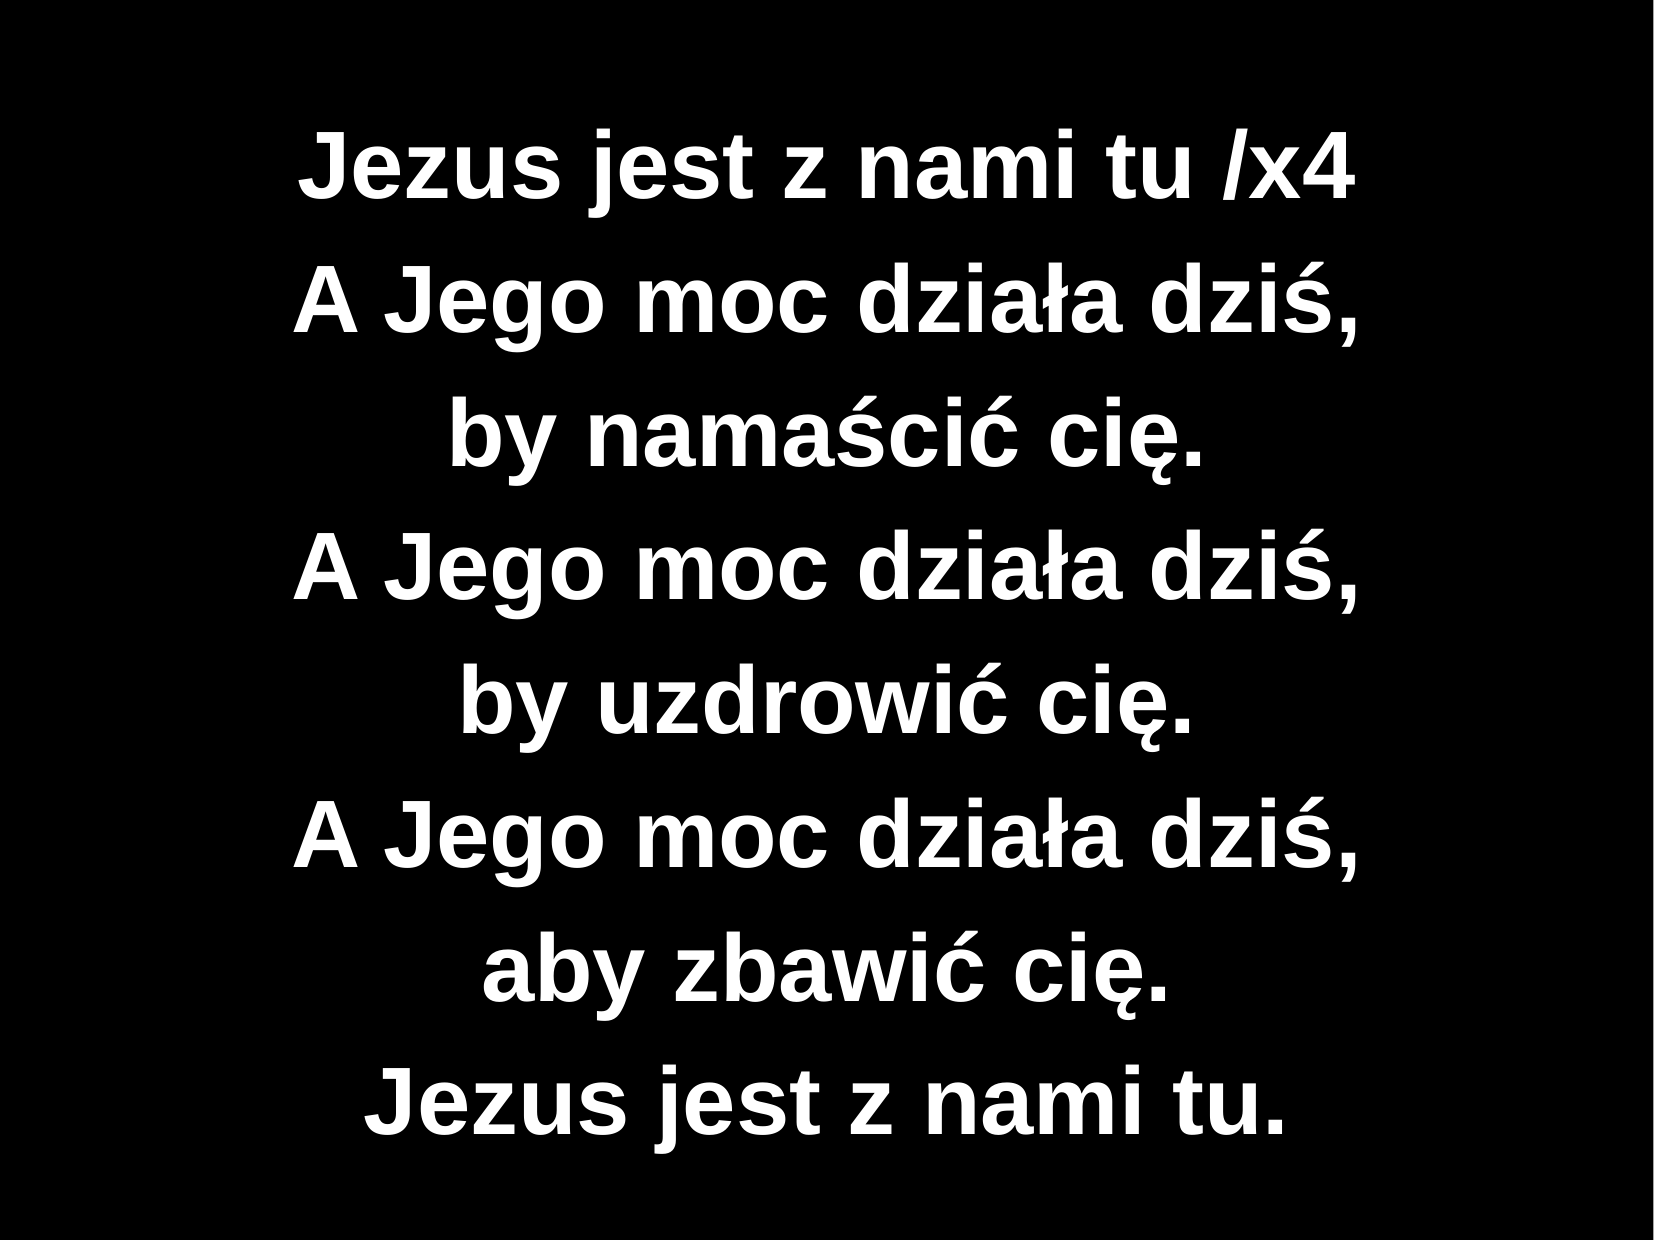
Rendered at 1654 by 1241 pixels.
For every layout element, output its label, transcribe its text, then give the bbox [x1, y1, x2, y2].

subtitle Jezus jest z nami tu /x4 A Jego moc działa dziś, by namaścić cię. A Jego moc działa dziś, by uzdrowić cię. A Jego moc działa dziś, aby zbawić cię. Jezus jest z nami tu. [0, 0, 1654, 1241]
